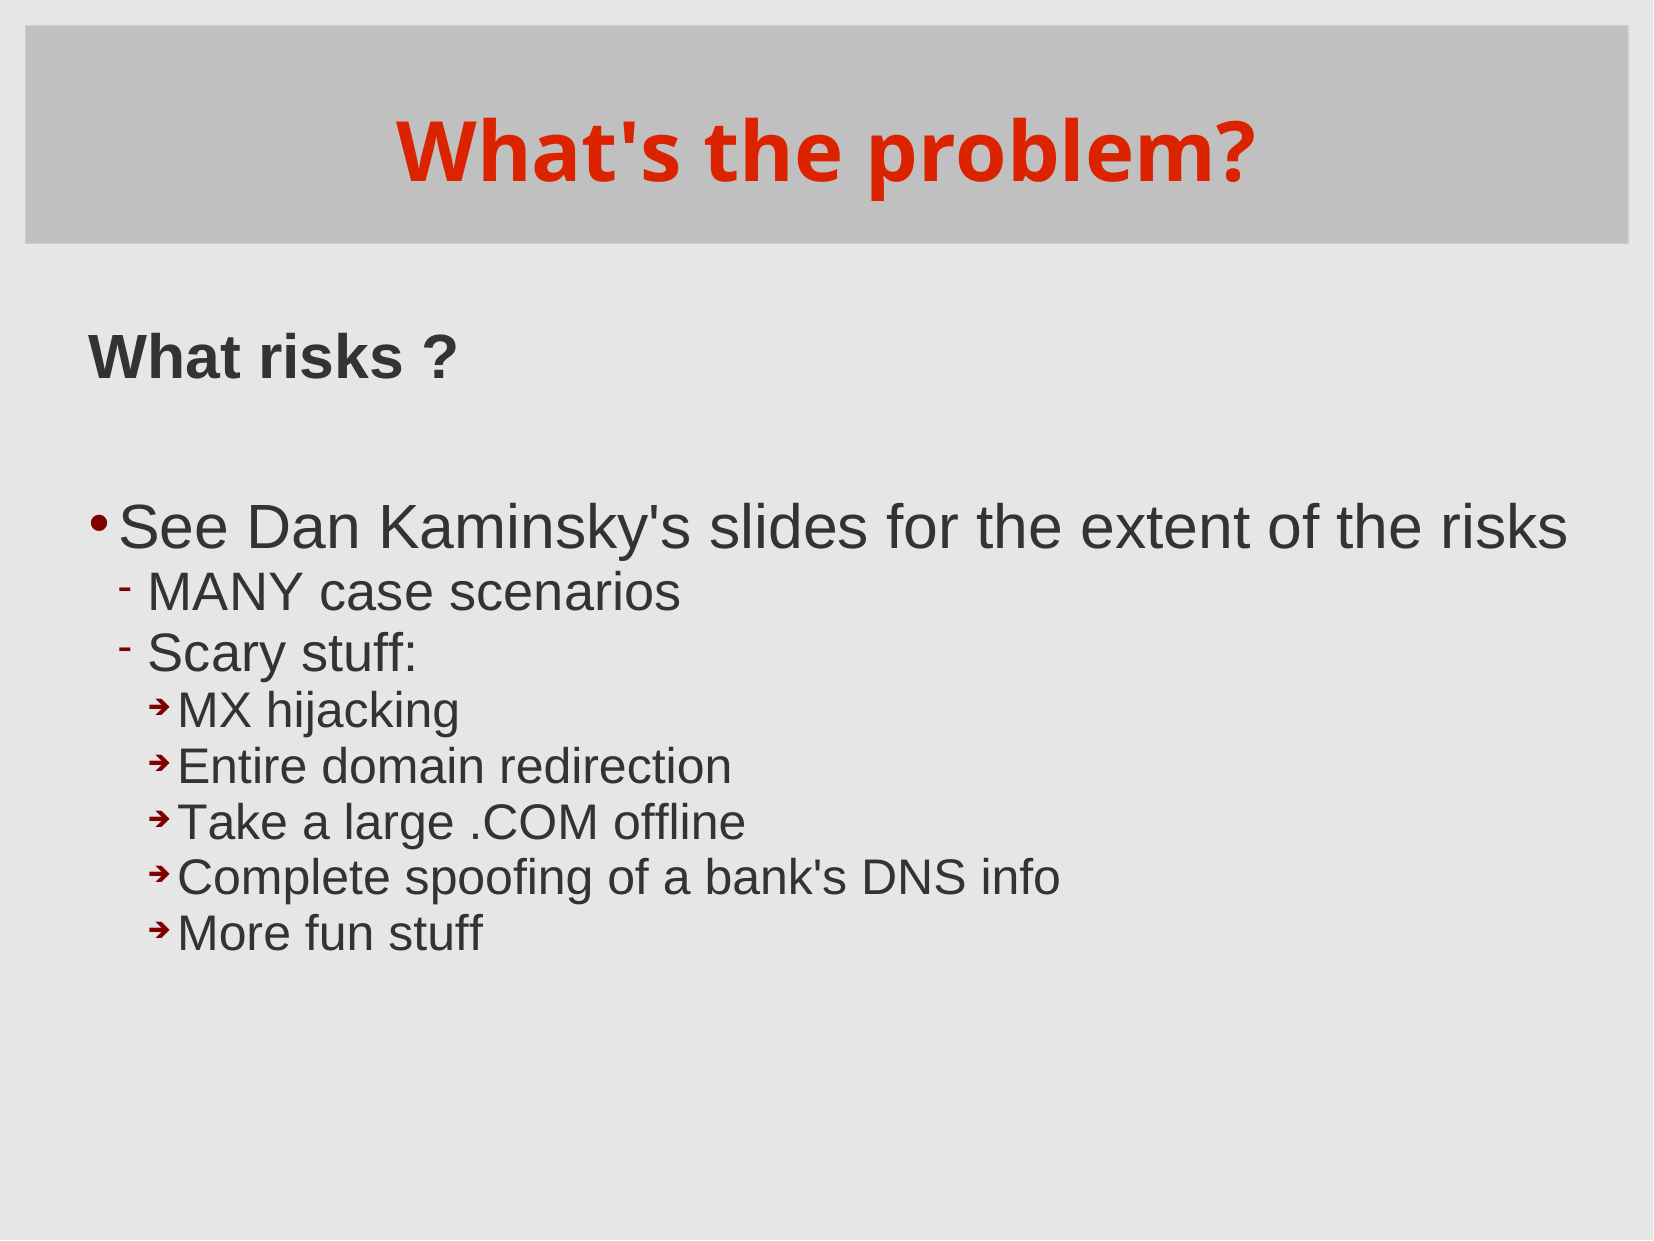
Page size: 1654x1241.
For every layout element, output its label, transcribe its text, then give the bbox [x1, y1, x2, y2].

list What risks ? See Dan Kaminsky's slides for the extent of the risks MANY case scenarios Scary stuff: MX hijacking Entire domain redirection Take a large .COM offline Complete spoofing of a bank's DNS info More fun stuff [59, 322, 1593, 1241]
title What's the problem? [121, 46, 1532, 253]
